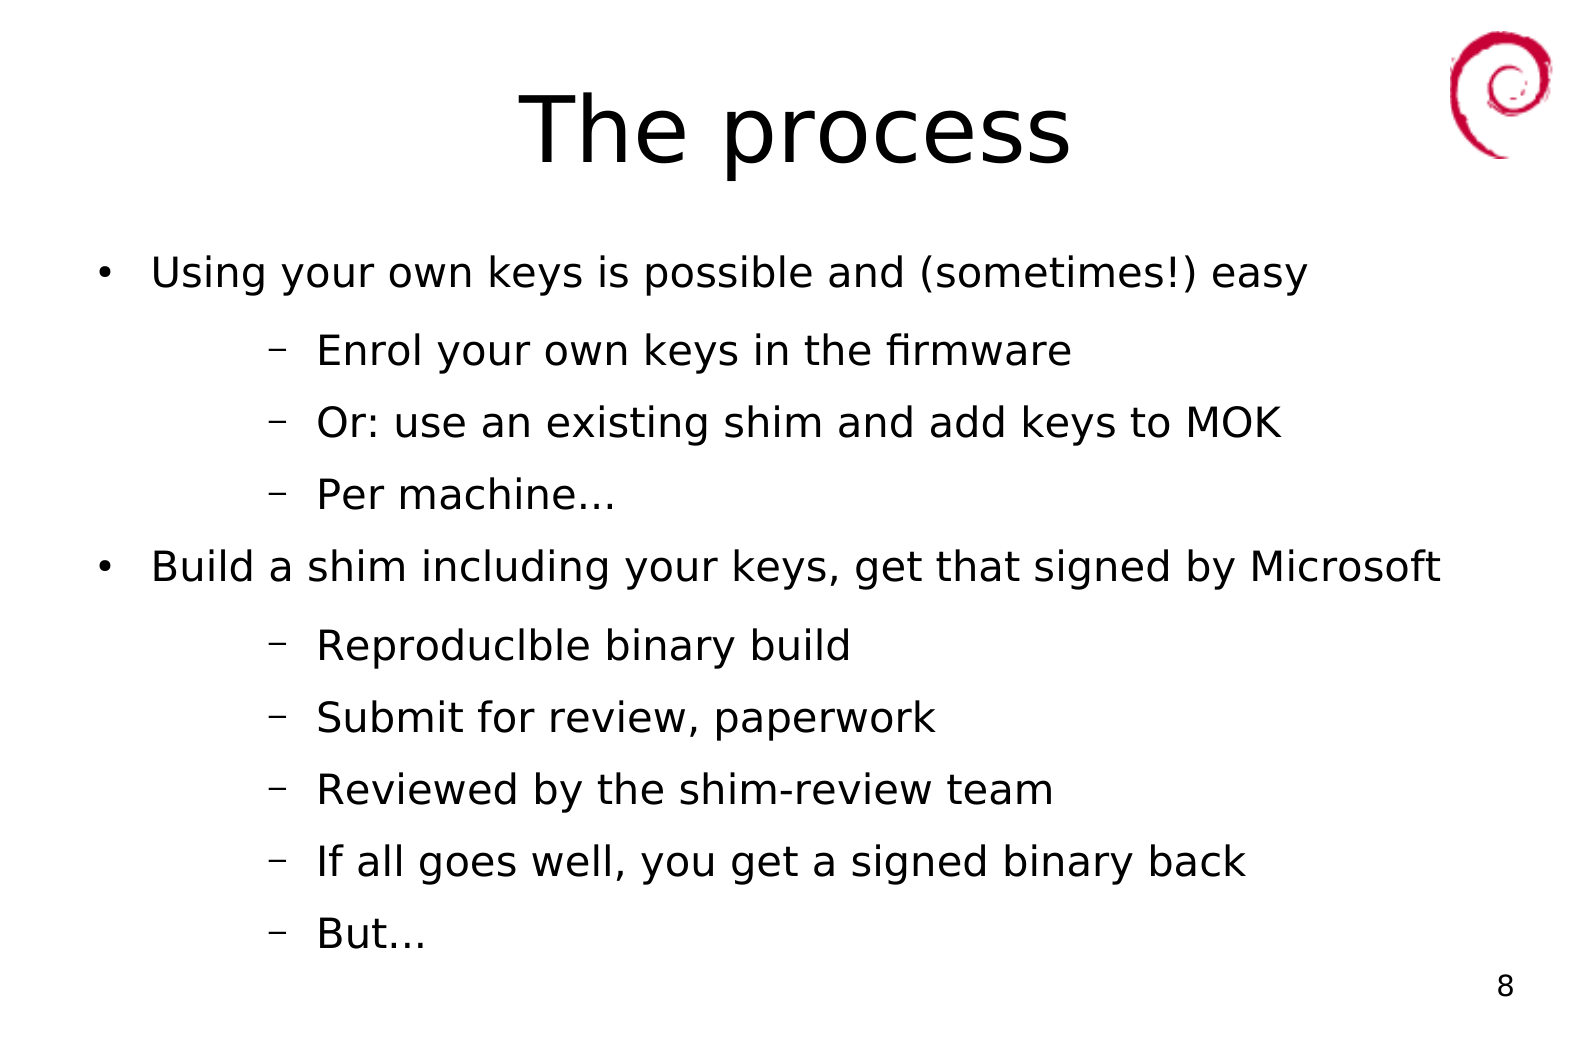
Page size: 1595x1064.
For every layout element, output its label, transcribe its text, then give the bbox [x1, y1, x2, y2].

title The process [79, 42, 1515, 220]
list Using your own keys is possible and (sometimes!) easy Enrol your own keys in the firmware Or: use an existing shim and add keys to MOK Per machine... Build a shim including your keys, get that signed by Microsoft Reproduclble binary build Submit for review, paperwork Reviewed by the shim-review team If all goes well, you get a signed binary back But... [79, 248, 1515, 959]
picture [1450, 31, 1555, 159]
